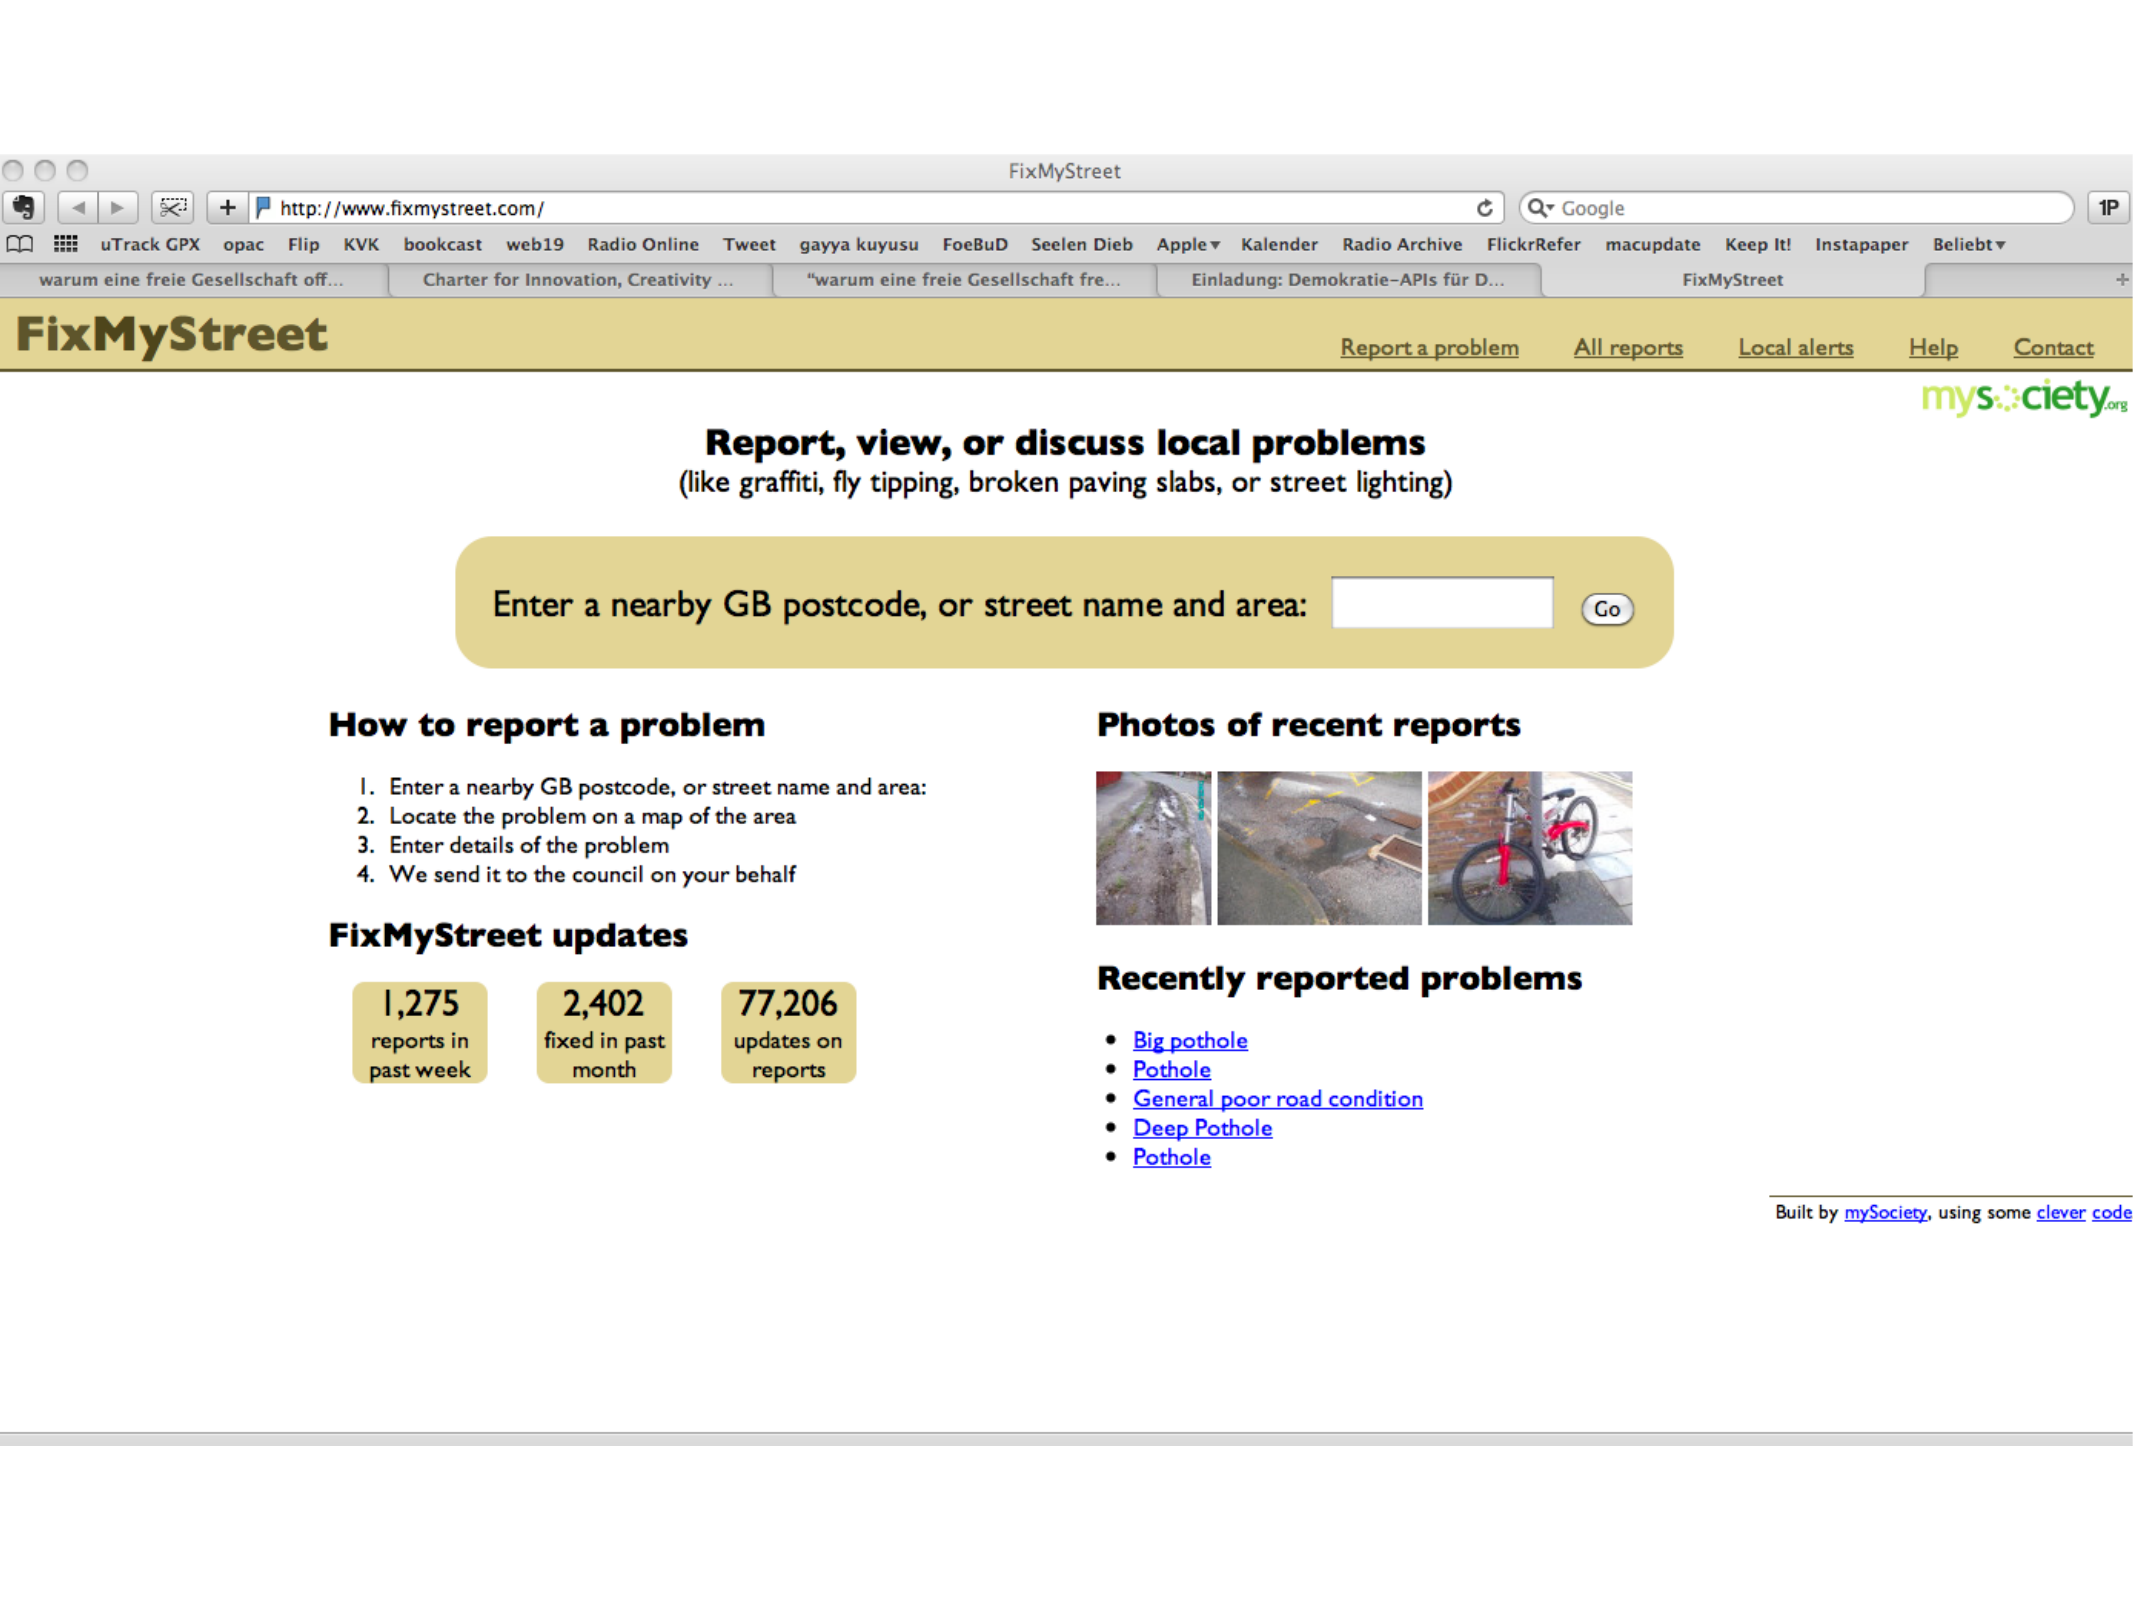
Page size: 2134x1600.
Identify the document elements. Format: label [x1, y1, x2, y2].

picture [0, 154, 2133, 1446]
